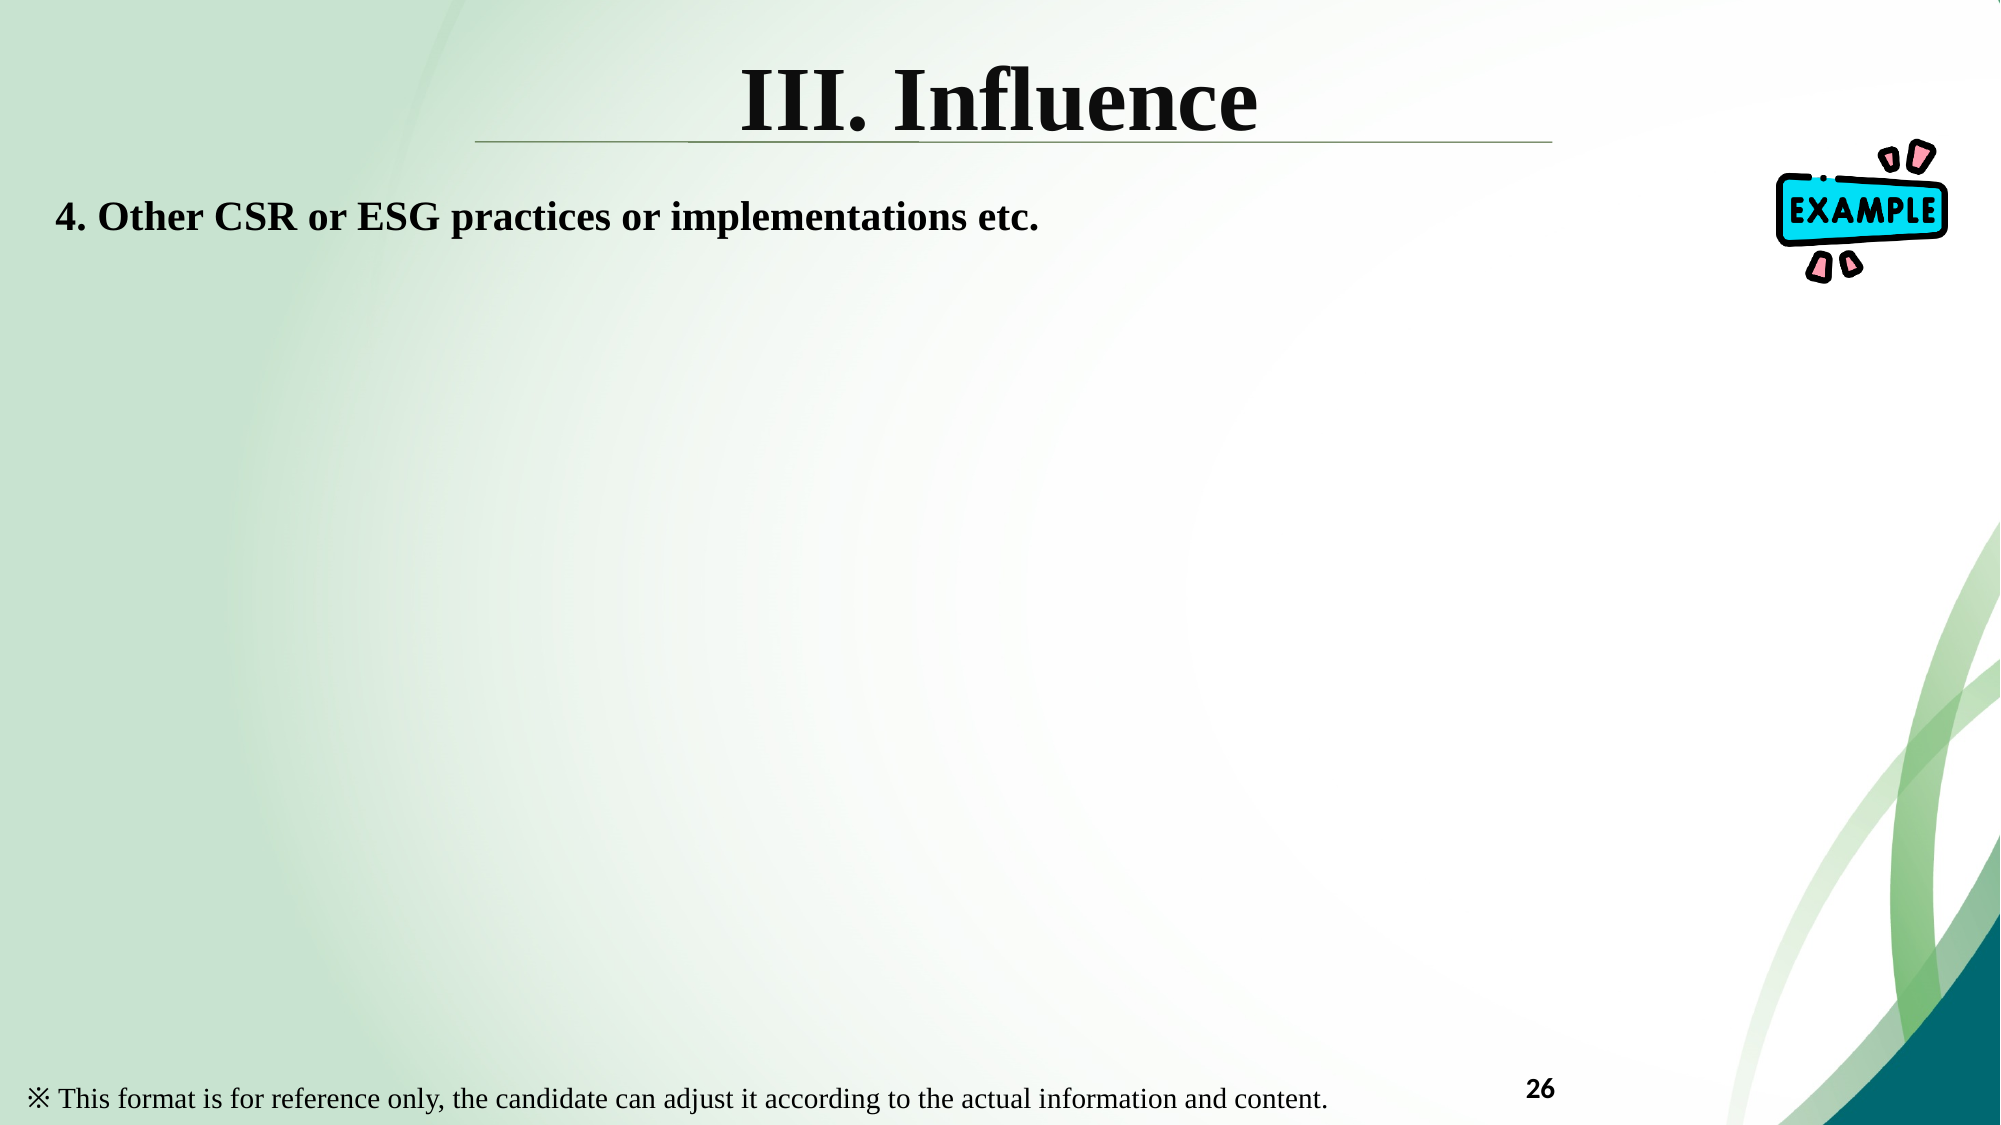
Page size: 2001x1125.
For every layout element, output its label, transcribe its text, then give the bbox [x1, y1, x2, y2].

picture [1776, 139, 1948, 297]
text_box ※ This format is for reference only, the candidate can adjust it according to the actual information and content. [20, 1054, 1337, 1125]
title III. Influence [0, 36, 2000, 139]
text_box 4. Other CSR or ESG practices or implementations etc. [48, 174, 1668, 254]
text_box 26 [1518, 1053, 1969, 1114]
